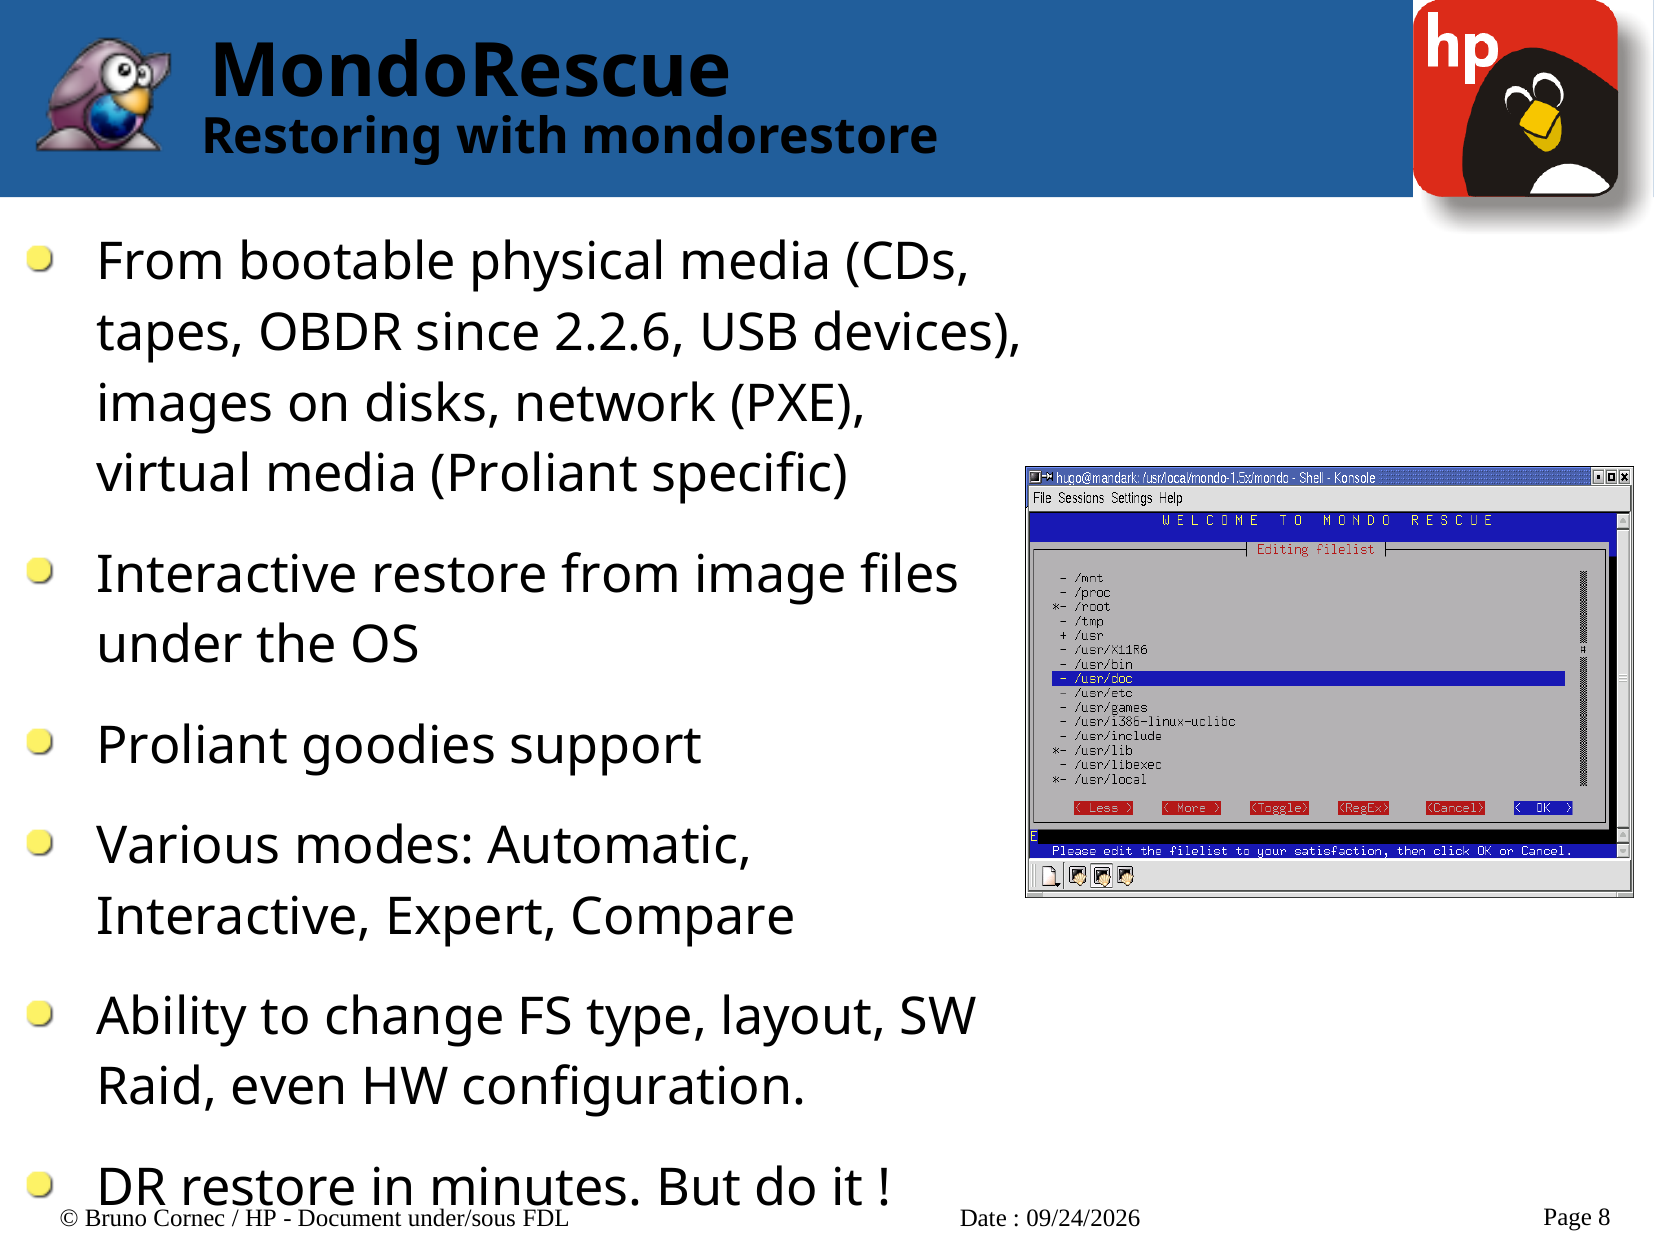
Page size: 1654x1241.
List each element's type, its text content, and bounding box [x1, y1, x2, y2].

picture [1413, 0, 1654, 235]
picture [0, 0, 211, 199]
title Restoring with mondorestore [201, 32, 1190, 241]
list From bootable physical media (CDs, tapes, OBDR since 2.2.6, USB devices), images on disks, network (PXE), virtual media (Proliant specific) Interactive restore from image files under the OS Proliant goodies support Various modes: Automatic, Interactive, Expert, Compare Ability to change FS type, layout, SW Raid, even HW configuration. DR restore in minutes. But do it ! [13, 223, 1032, 1226]
picture [1025, 466, 1634, 898]
